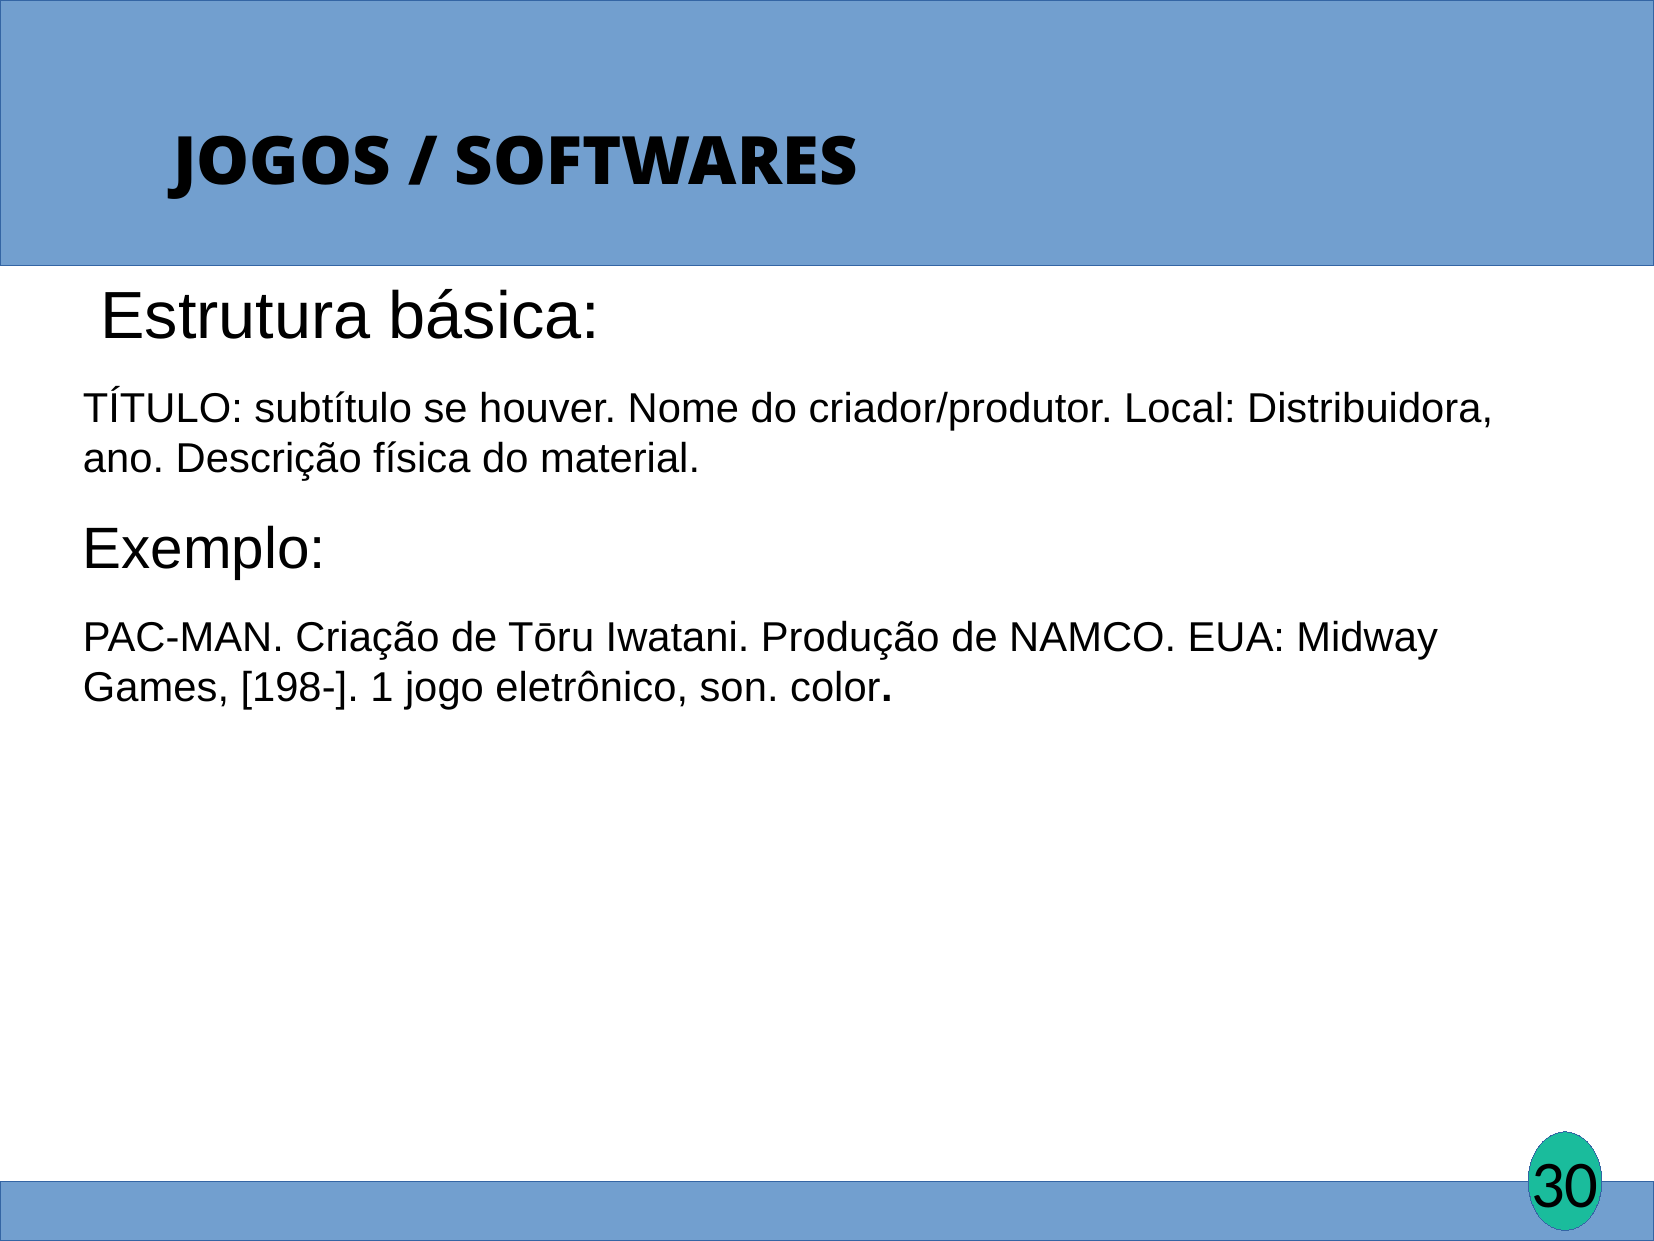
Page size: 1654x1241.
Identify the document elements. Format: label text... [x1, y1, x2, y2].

title JOGOS / SOFTWARES [134, 51, 1623, 259]
list Estrutura básica: TÍTULO: subtítulo se houver. Nome do criador/produtor. Local: Distribuidora, ano. Descrição física do material. Exemplo: PAC-MAN. Criação de Tōru Iwatani. Produção de NAMCO. EUA: Midway Games, [198-]. 1 jogo eletrônico, son. color. [82, 271, 1571, 991]
